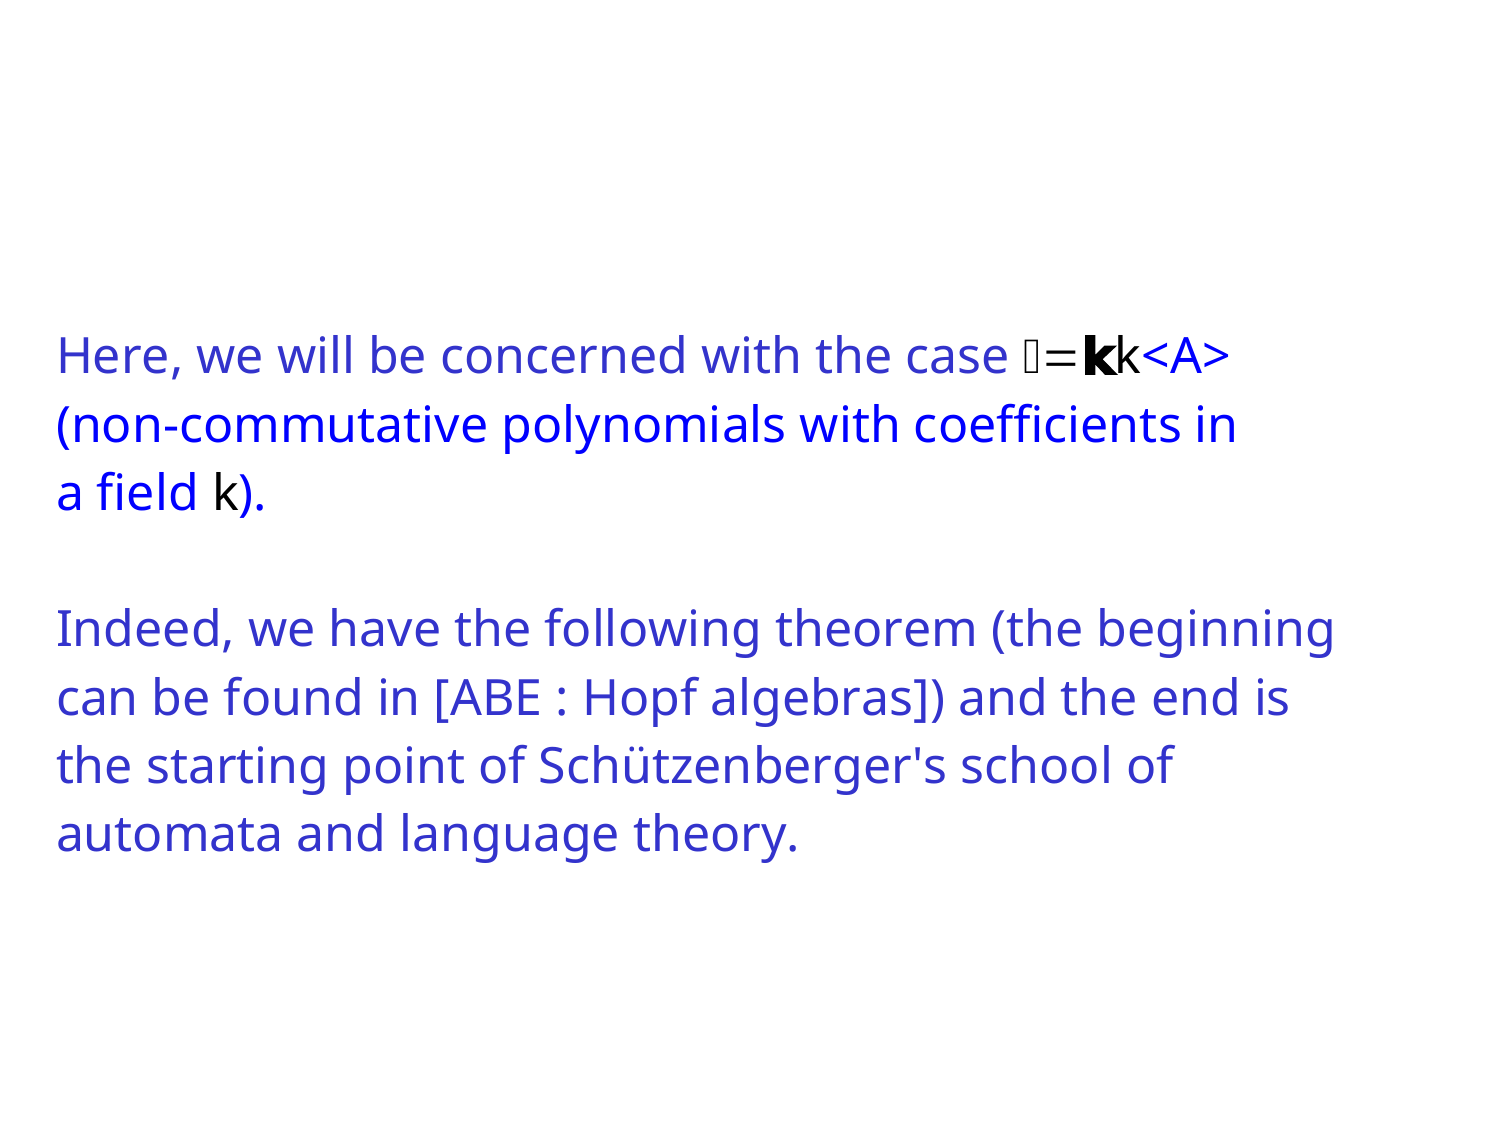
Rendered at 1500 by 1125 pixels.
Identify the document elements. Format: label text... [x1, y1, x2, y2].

text_box Here, we will be concerned with the case =kk<A> (non-commutative polynomials with coefficients in a field k). Indeed, we have the following theorem (the beginning can be found in [ABE : Hopf algebras]) and the end is the starting point of Schützenberger's school of automata and language theory. [41, 312, 1500, 811]
